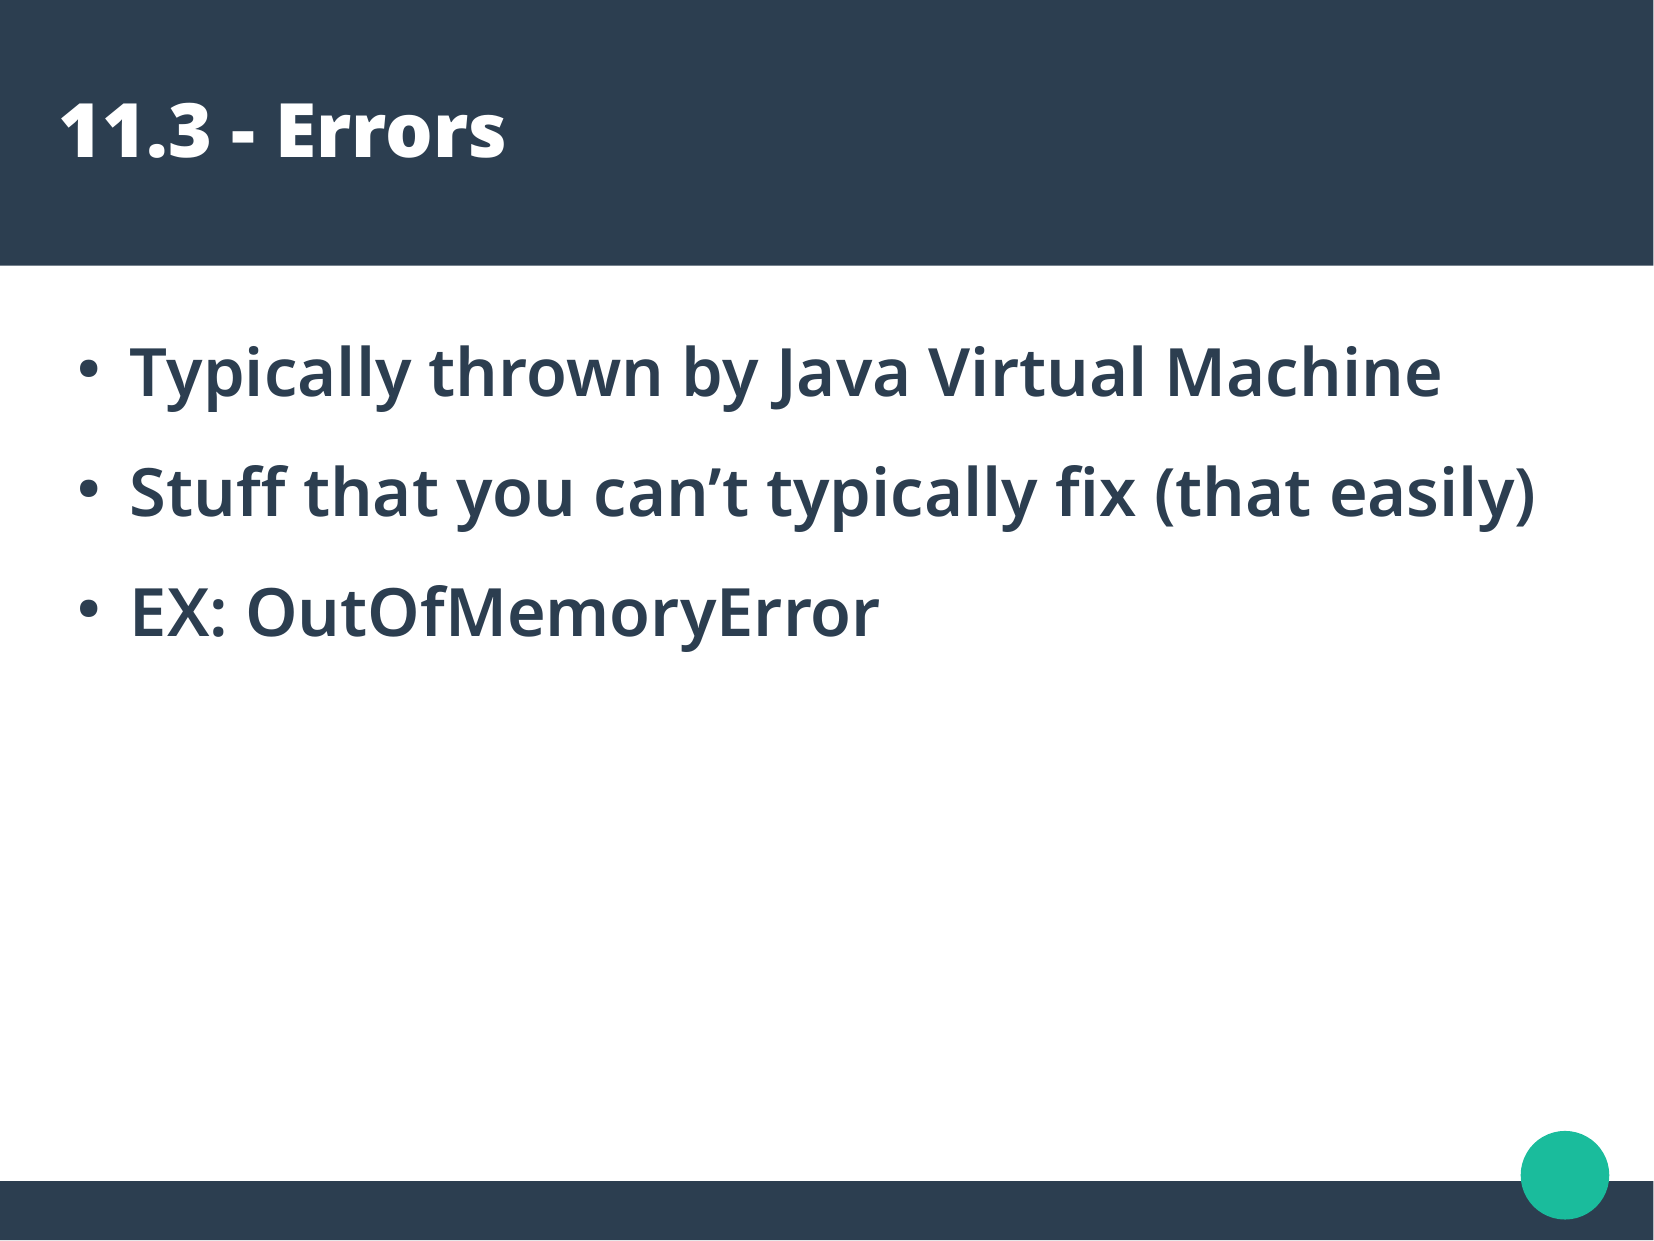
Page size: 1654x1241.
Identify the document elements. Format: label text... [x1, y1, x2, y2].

list Typically thrown by Java Virtual Machine Stuff that you can’t typically fix (that easily) EX: OutOfMemoryError [59, 324, 1595, 1152]
title 11.3 - Errors [59, 49, 1595, 207]
